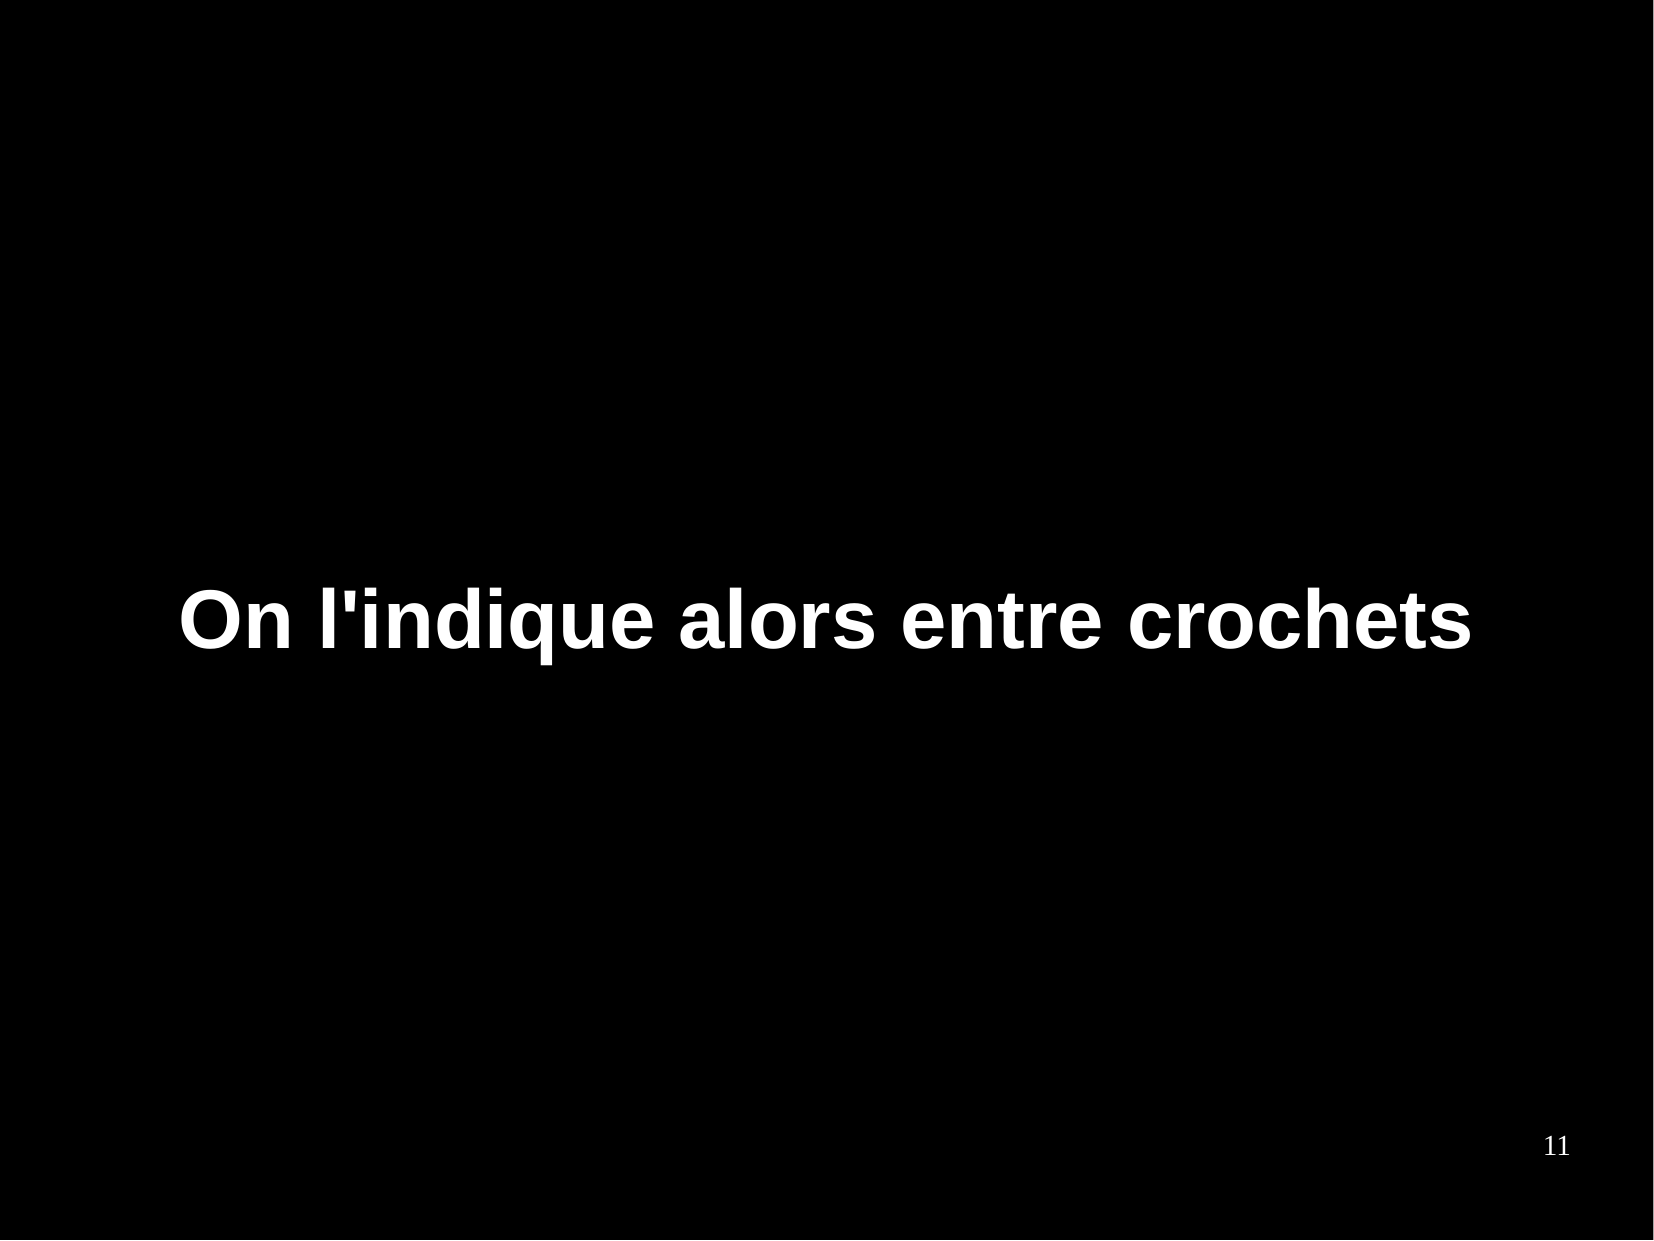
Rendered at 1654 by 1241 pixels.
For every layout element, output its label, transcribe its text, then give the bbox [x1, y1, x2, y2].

text_box On l'indique alors entre crochets [163, 566, 1490, 674]
